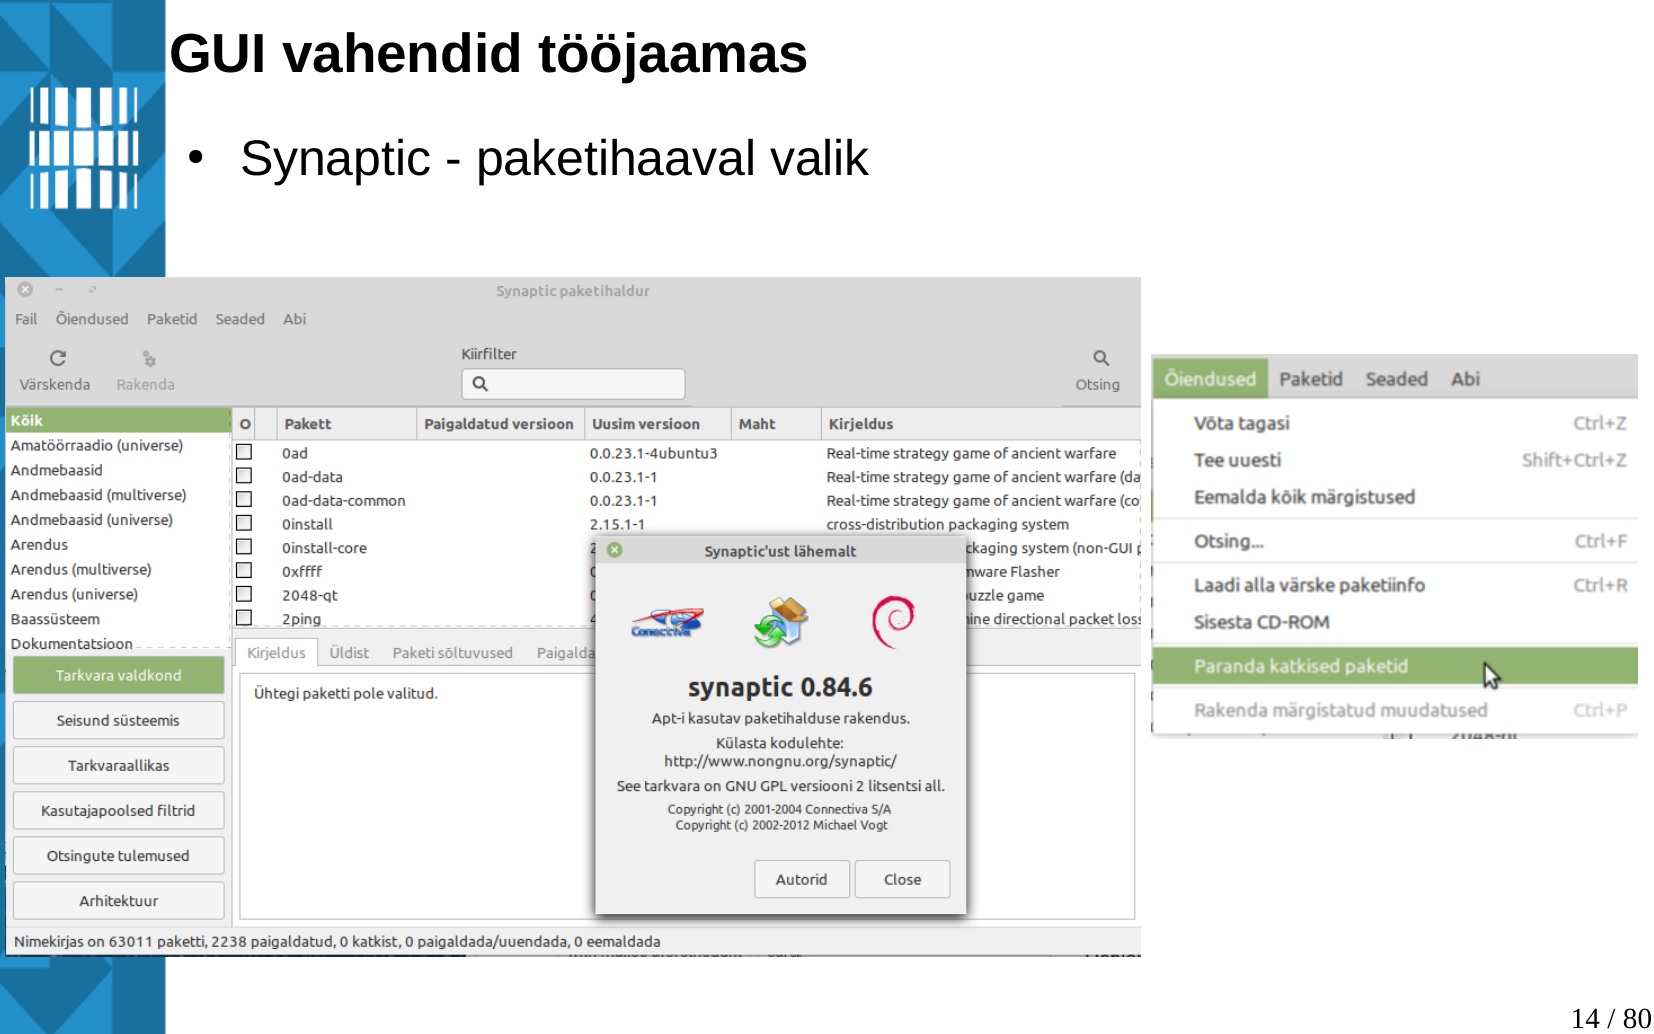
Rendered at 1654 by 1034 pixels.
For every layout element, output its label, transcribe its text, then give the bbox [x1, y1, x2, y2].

title GUI vahendid tööjaamas [169, 11, 1571, 95]
list Synaptic - paketihaaval valik [169, 129, 1630, 207]
picture [5, 277, 1141, 957]
picture [1151, 354, 1638, 739]
